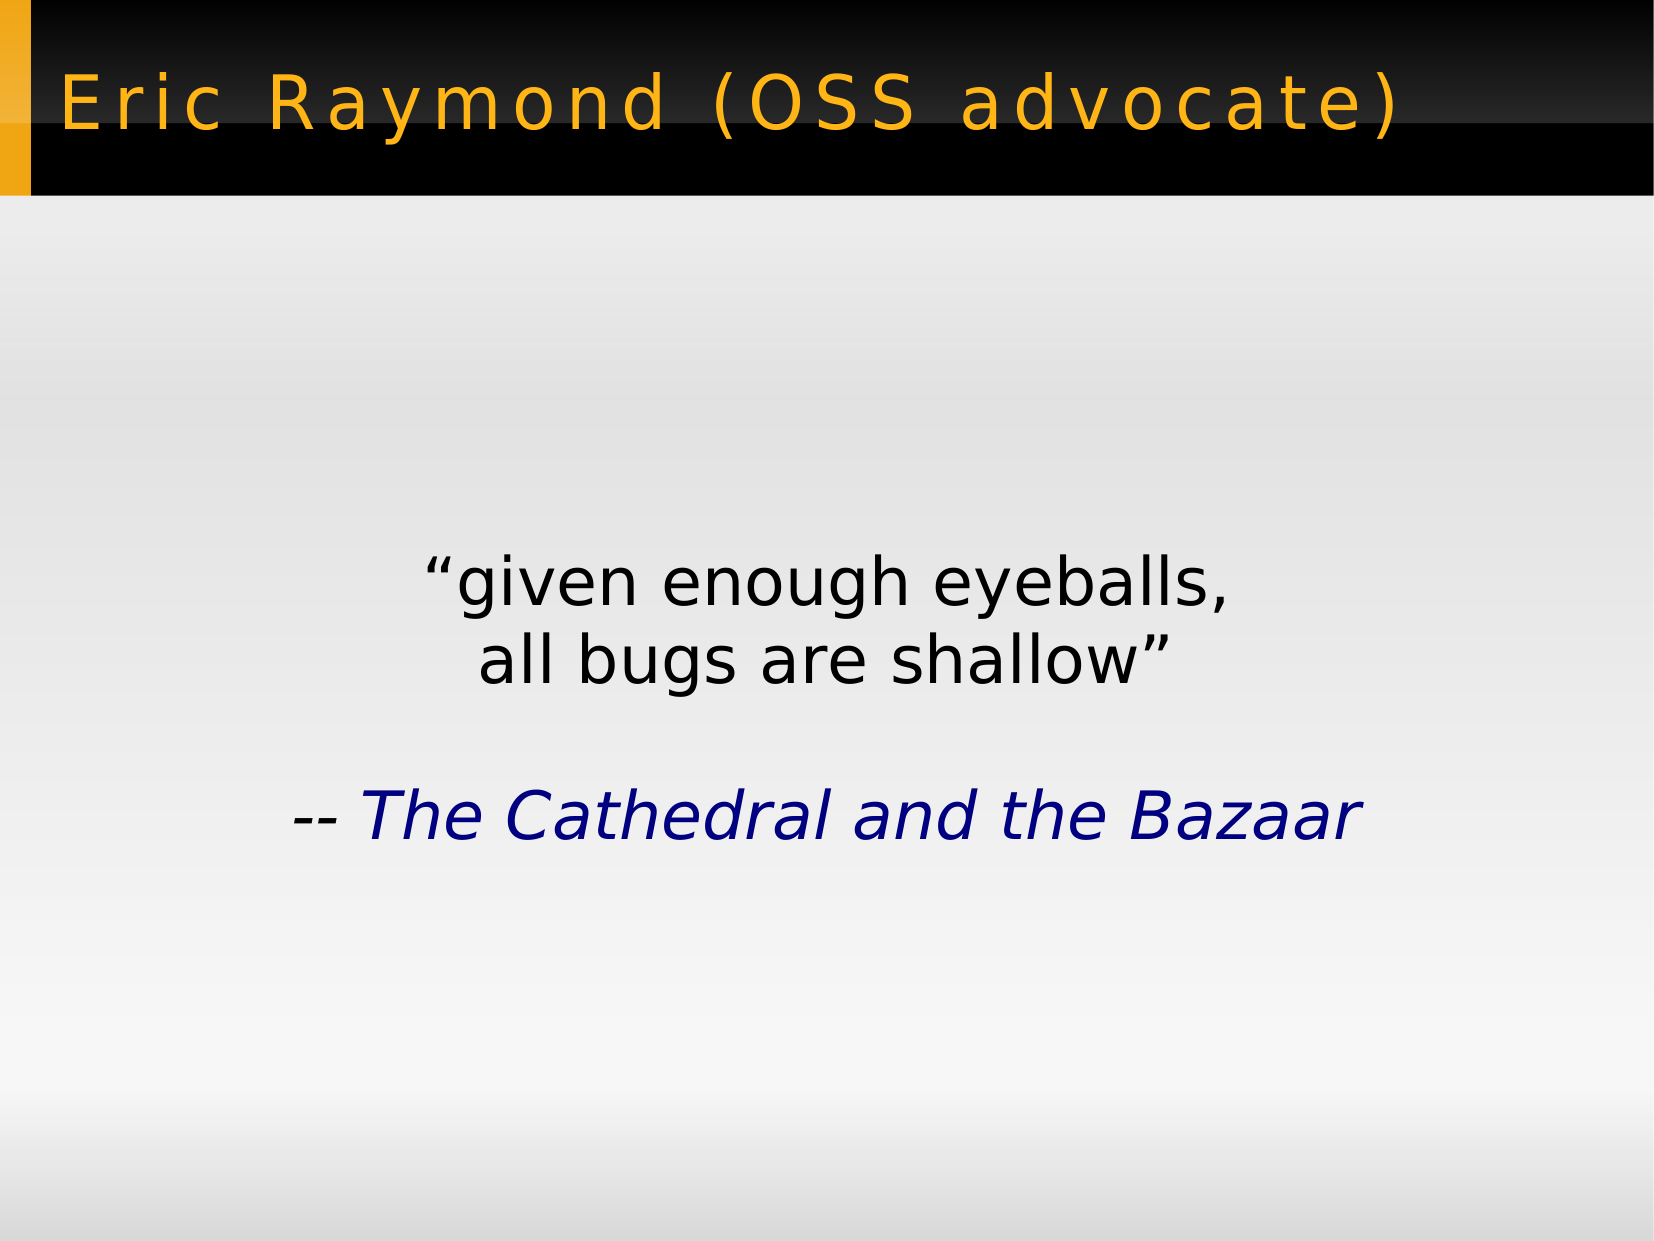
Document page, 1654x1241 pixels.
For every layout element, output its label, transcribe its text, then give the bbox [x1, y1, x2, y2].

title Eric Raymond (OSS advocate) [59, 36, 1576, 171]
subtitle “given enough eyeballs, all bugs are shallow” -- The Cathedral and the Bazaar [82, 297, 1571, 1102]
picture [0, 0, 1654, 1241]
